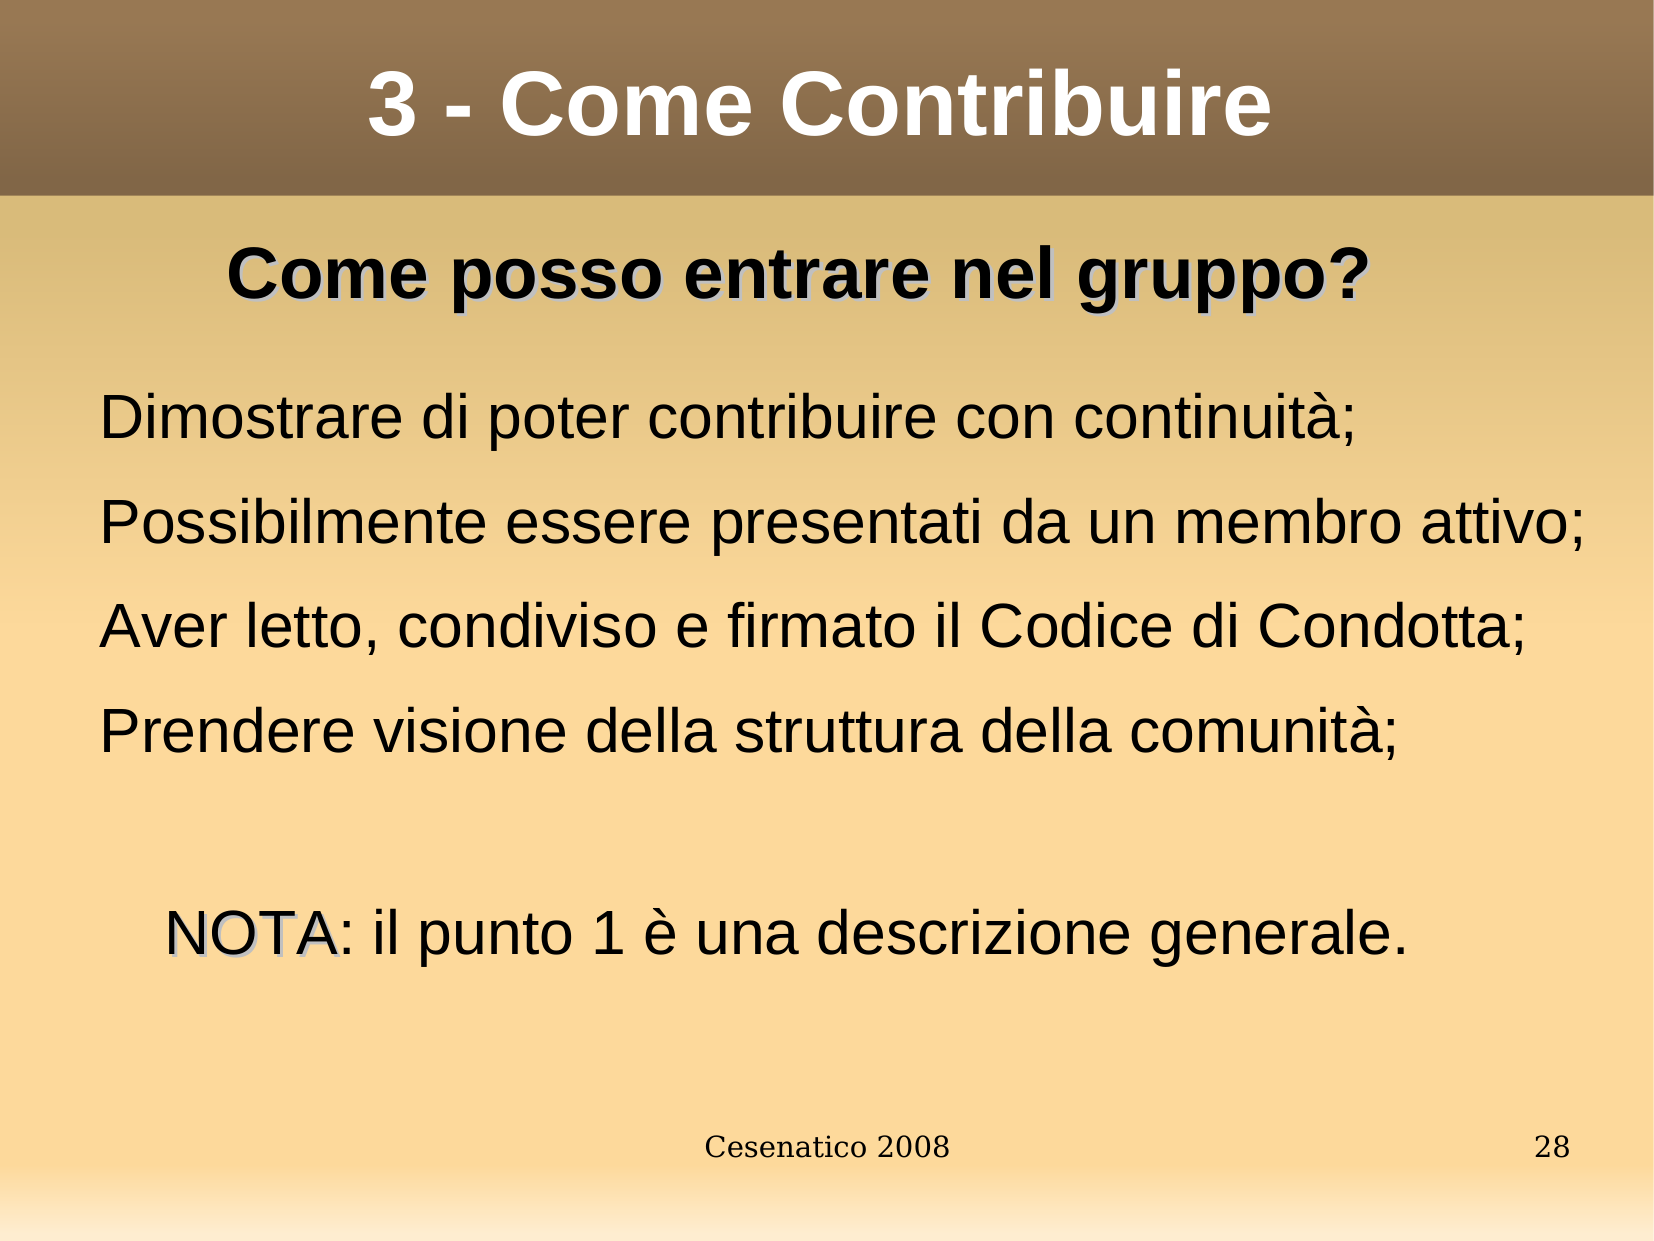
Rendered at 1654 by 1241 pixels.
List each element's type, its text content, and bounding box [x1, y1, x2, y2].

text_box Come posso entrare nel gruppo? [211, 225, 1388, 322]
text_box NOTA: il punto 1 è una descrizione generale. [150, 890, 1427, 976]
picture [0, 0, 1654, 1241]
text_box Dimostrare di poter contribuire con continuità; Possibilmente essere presentati da un membro attivo; Aver letto, condiviso e firmato il Codice di Condotta; Prendere visione della struttura della comunità; [67, 374, 1654, 774]
title 3 - Come Contribuire [76, 7, 1565, 200]
